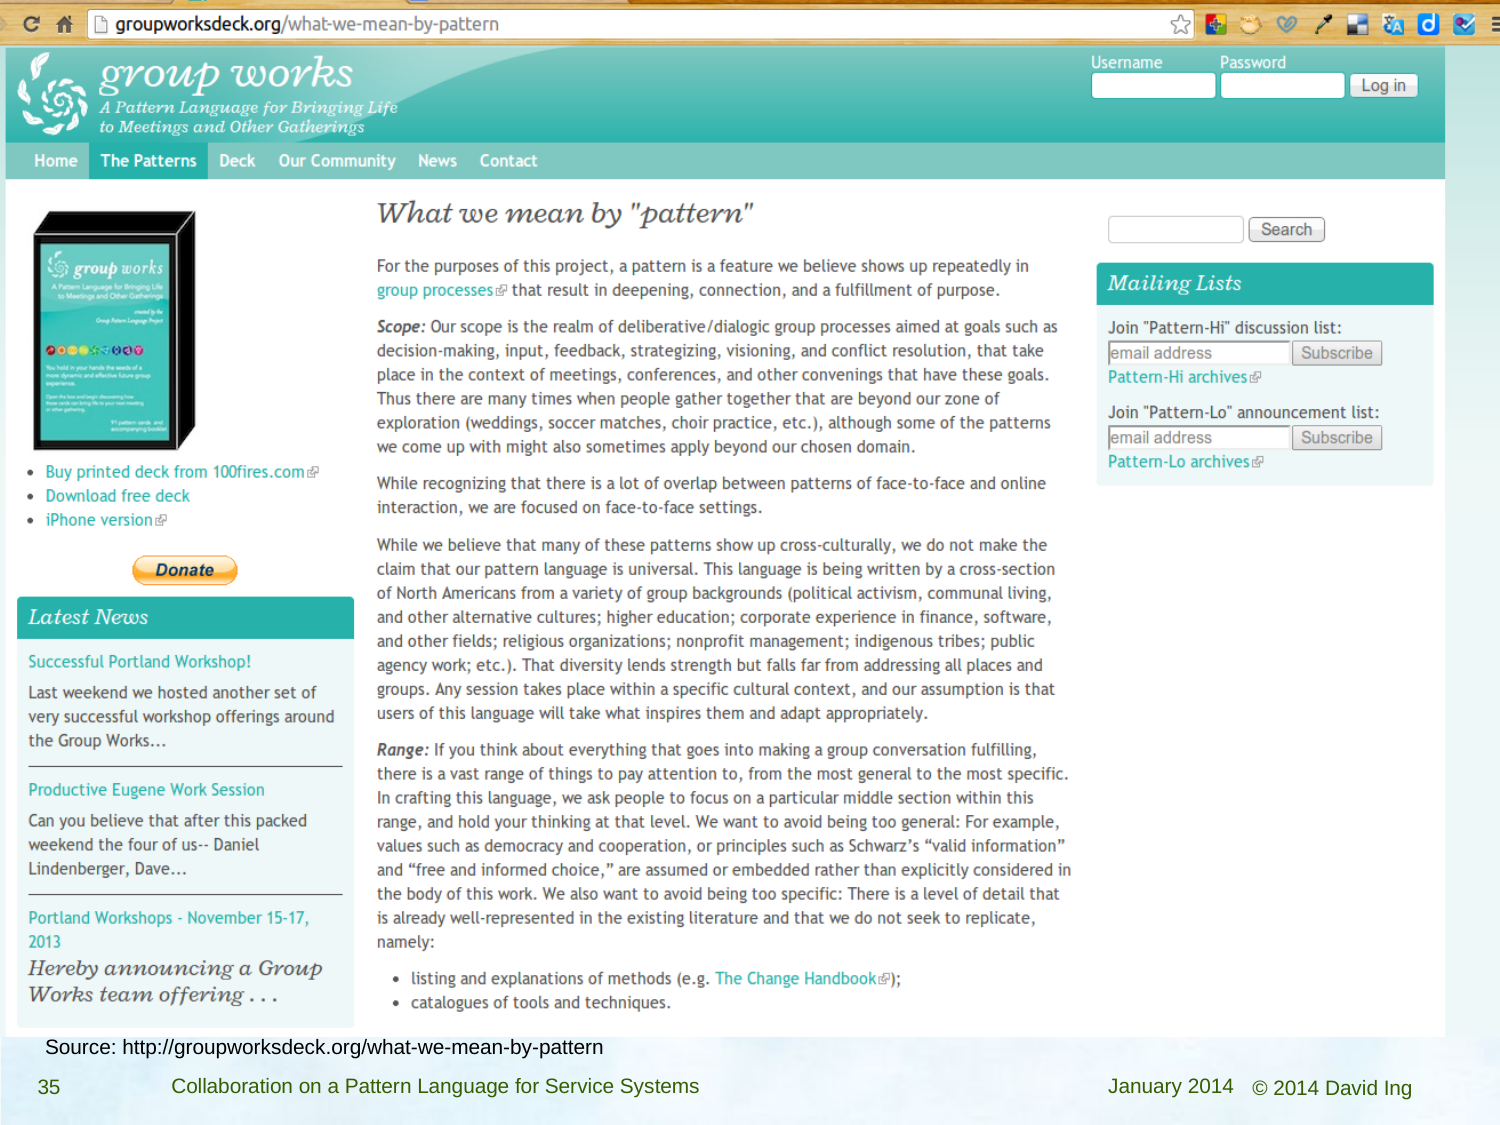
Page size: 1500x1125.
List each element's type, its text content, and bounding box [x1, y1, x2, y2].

text_box Source: http://groupworksdeck.org/what-we-mean-by-pattern [30, 1037, 1426, 1088]
picture [0, 0, 1500, 1125]
